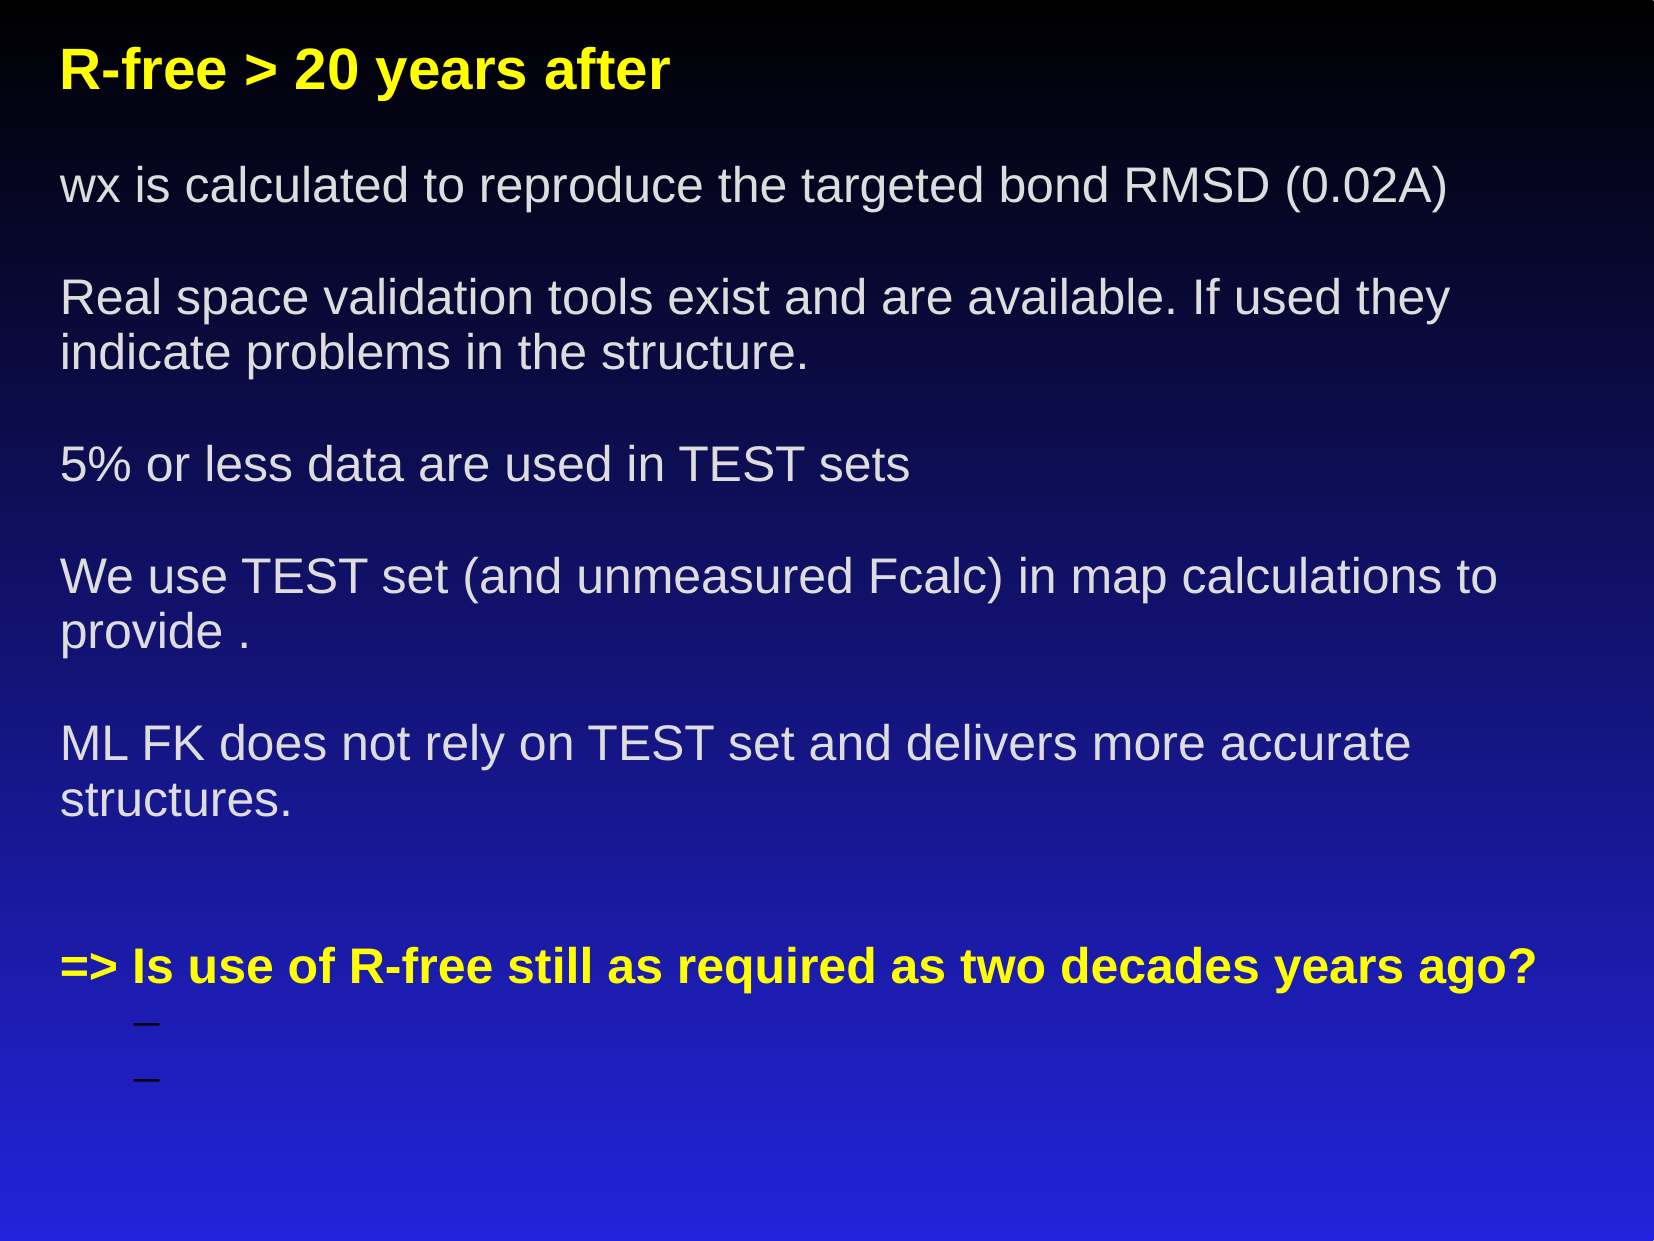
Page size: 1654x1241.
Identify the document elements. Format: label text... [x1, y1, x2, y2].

text_box R-free > 20 years after wx is calculated to reproduce the targeted bond RMSD (0.02A) Real space validation tools exist and are available. If used they indicate problems in the structure. 5% or less data are used in TEST sets We use TEST set (and unmeasured Fcalc) in map calculations to provide . ML FK does not rely on TEST set and delivers more accurate structures. => Is use of R-free still as required as two decades years ago? [45, 30, 1643, 562]
